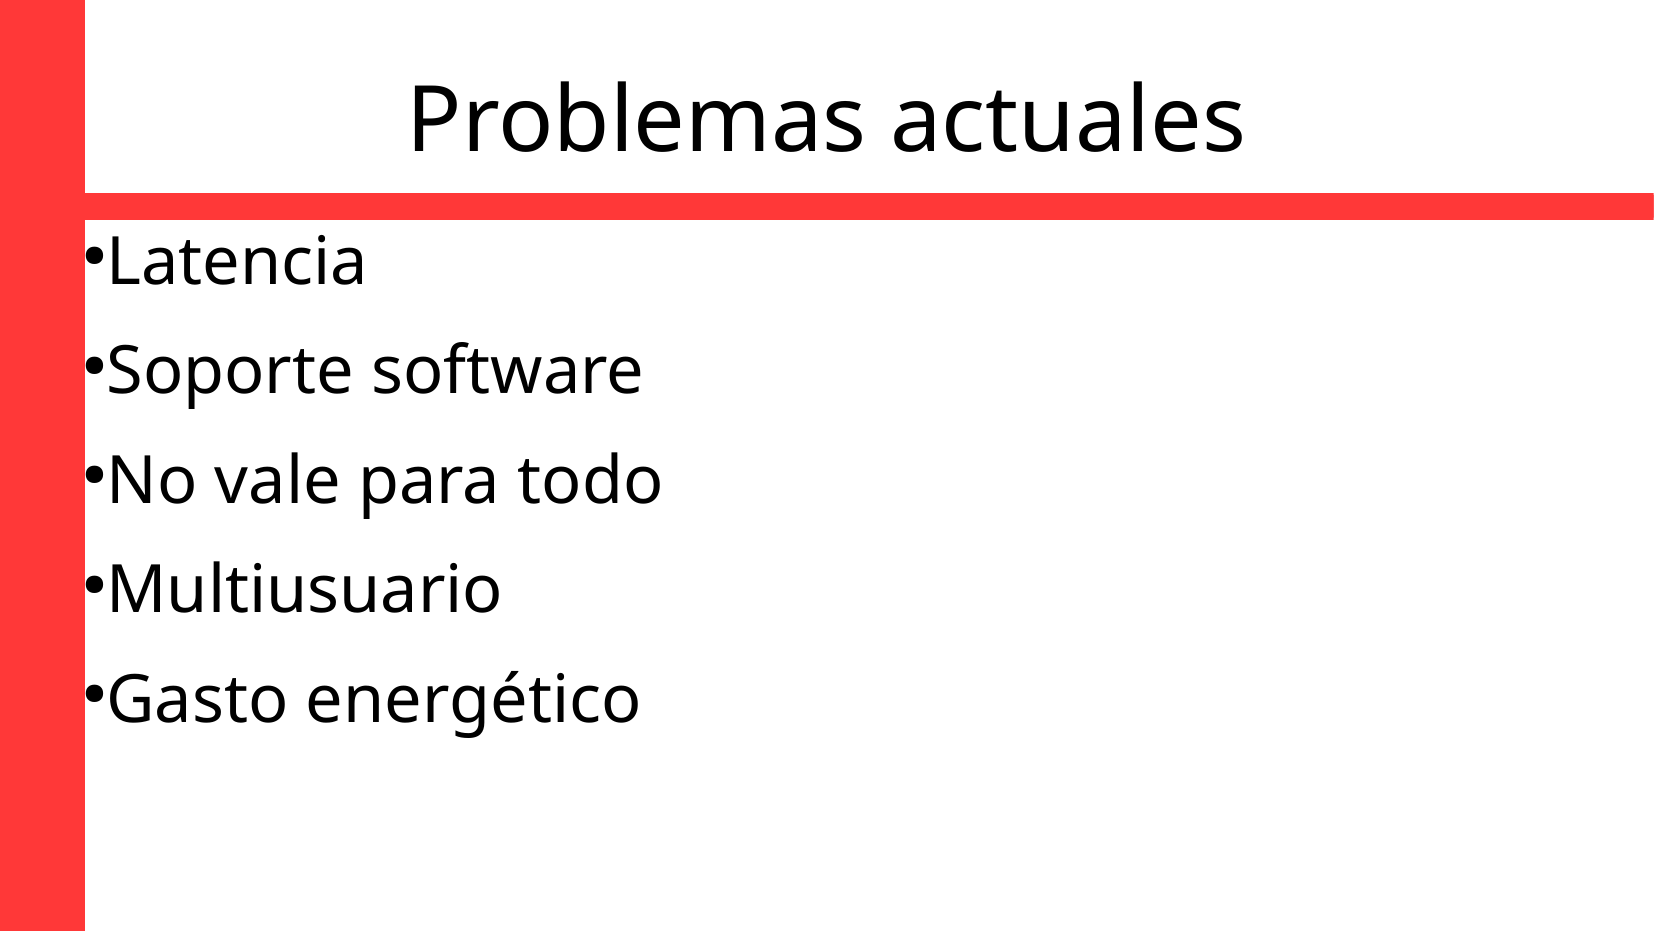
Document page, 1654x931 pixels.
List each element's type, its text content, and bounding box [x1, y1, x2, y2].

title Problemas actuales [82, 37, 1571, 193]
list Latencia Soporte software No vale para todo Multiusuario Gasto energético [82, 217, 1571, 758]
